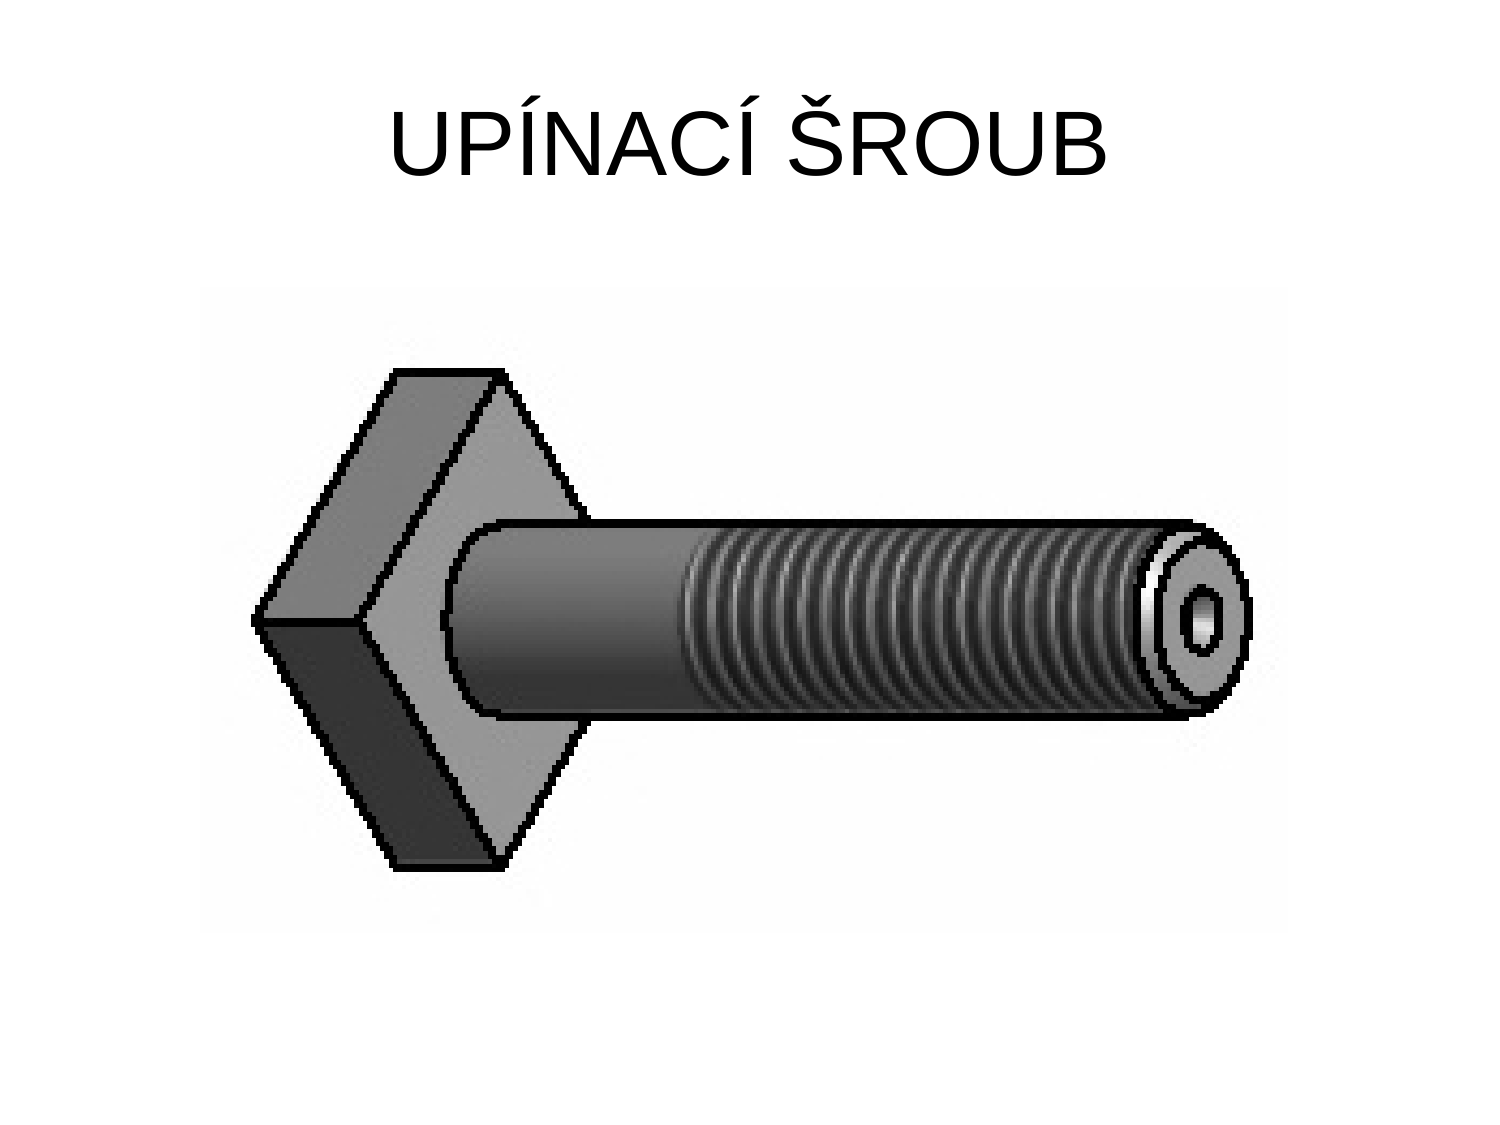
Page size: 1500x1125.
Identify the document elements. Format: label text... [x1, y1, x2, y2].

picture [200, 287, 1288, 933]
title UPÍNACÍ ŠROUB [75, 45, 1426, 233]
